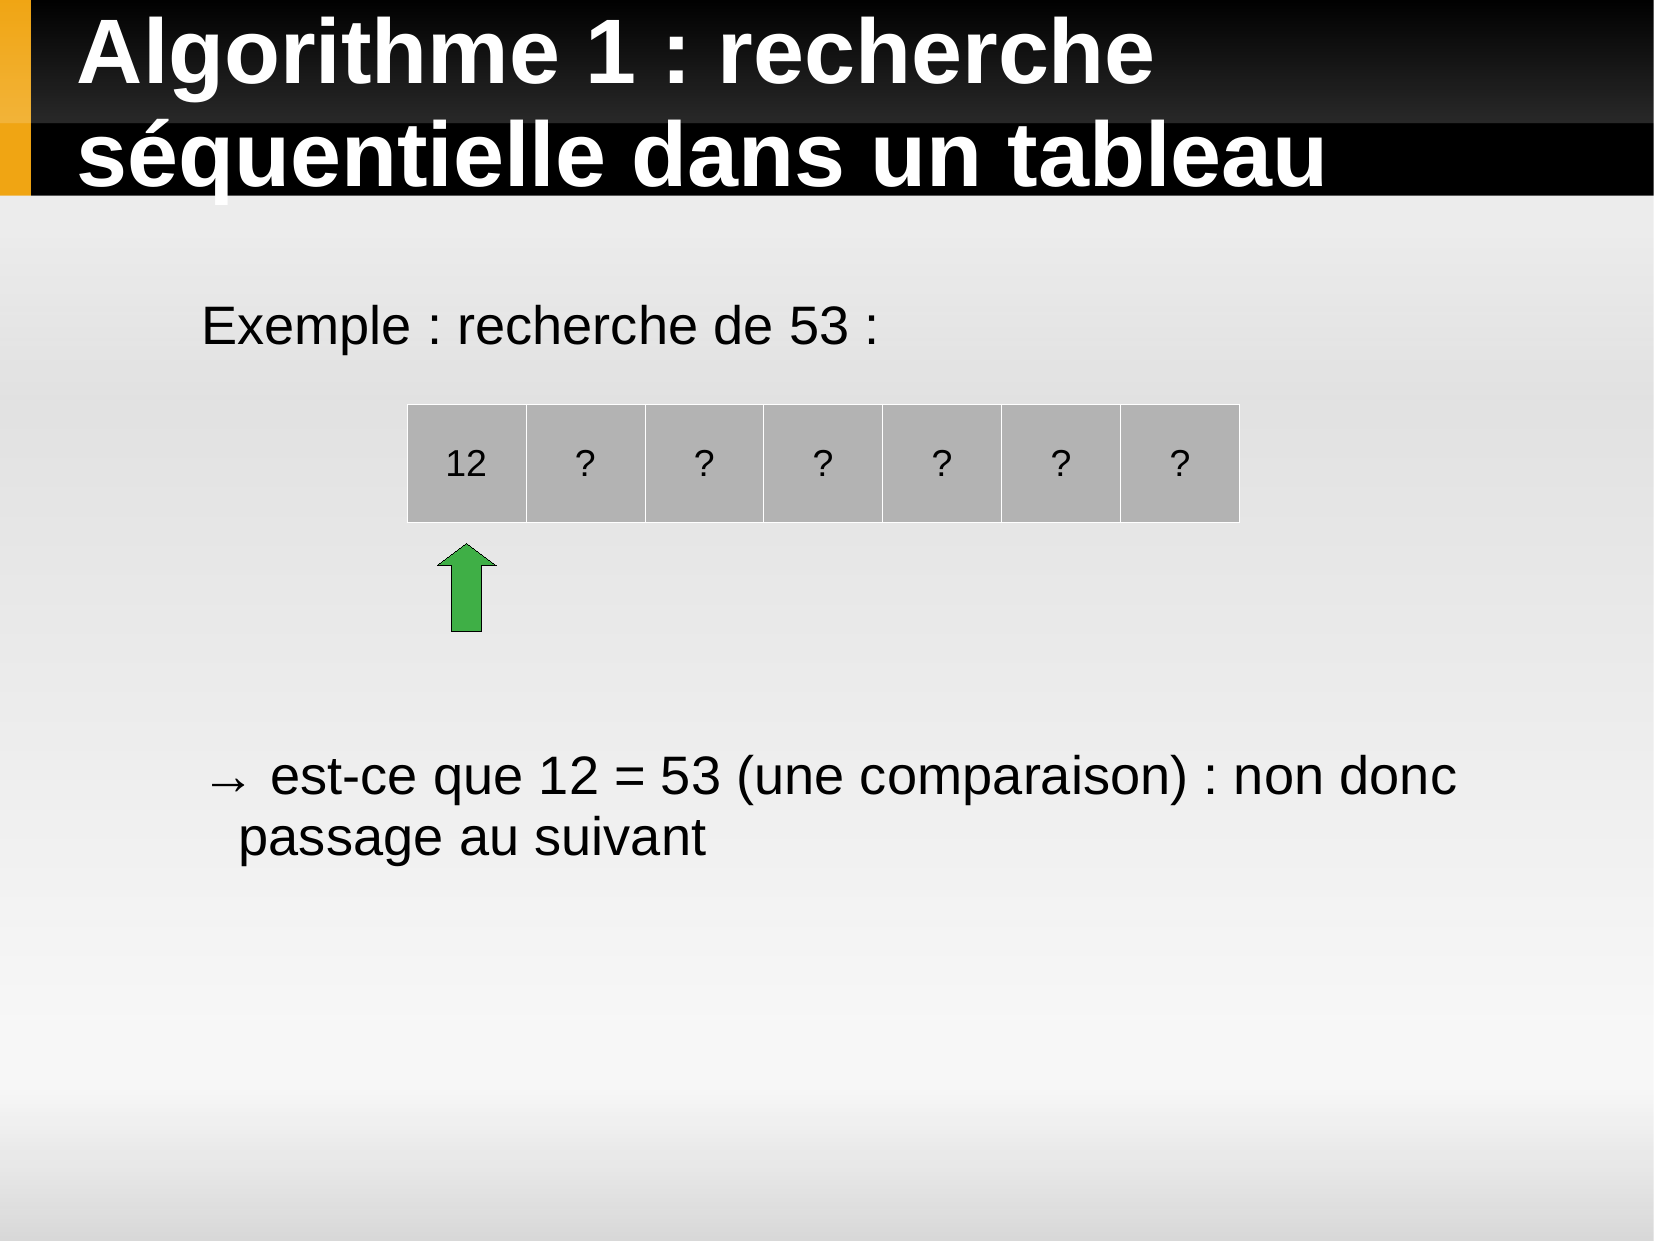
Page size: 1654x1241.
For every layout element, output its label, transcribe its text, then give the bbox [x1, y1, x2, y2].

table_header ? [527, 405, 645, 522]
table_header ? [883, 405, 1001, 522]
table_header 12 [408, 405, 526, 522]
table_header ? [646, 405, 763, 522]
table_header ? [1002, 405, 1120, 522]
picture [0, 0, 1654, 1241]
text_box [437, 543, 497, 632]
title Algorithme 1 : recherche séquentielle dans un tableau [76, 0, 1565, 208]
list Exemple : recherche de 53 : → est-ce que 12 = 53 (une comparaison) : non donc passage au suivant [88, 295, 1577, 1039]
table_header ? [1121, 405, 1239, 522]
table_header ? [764, 405, 882, 522]
